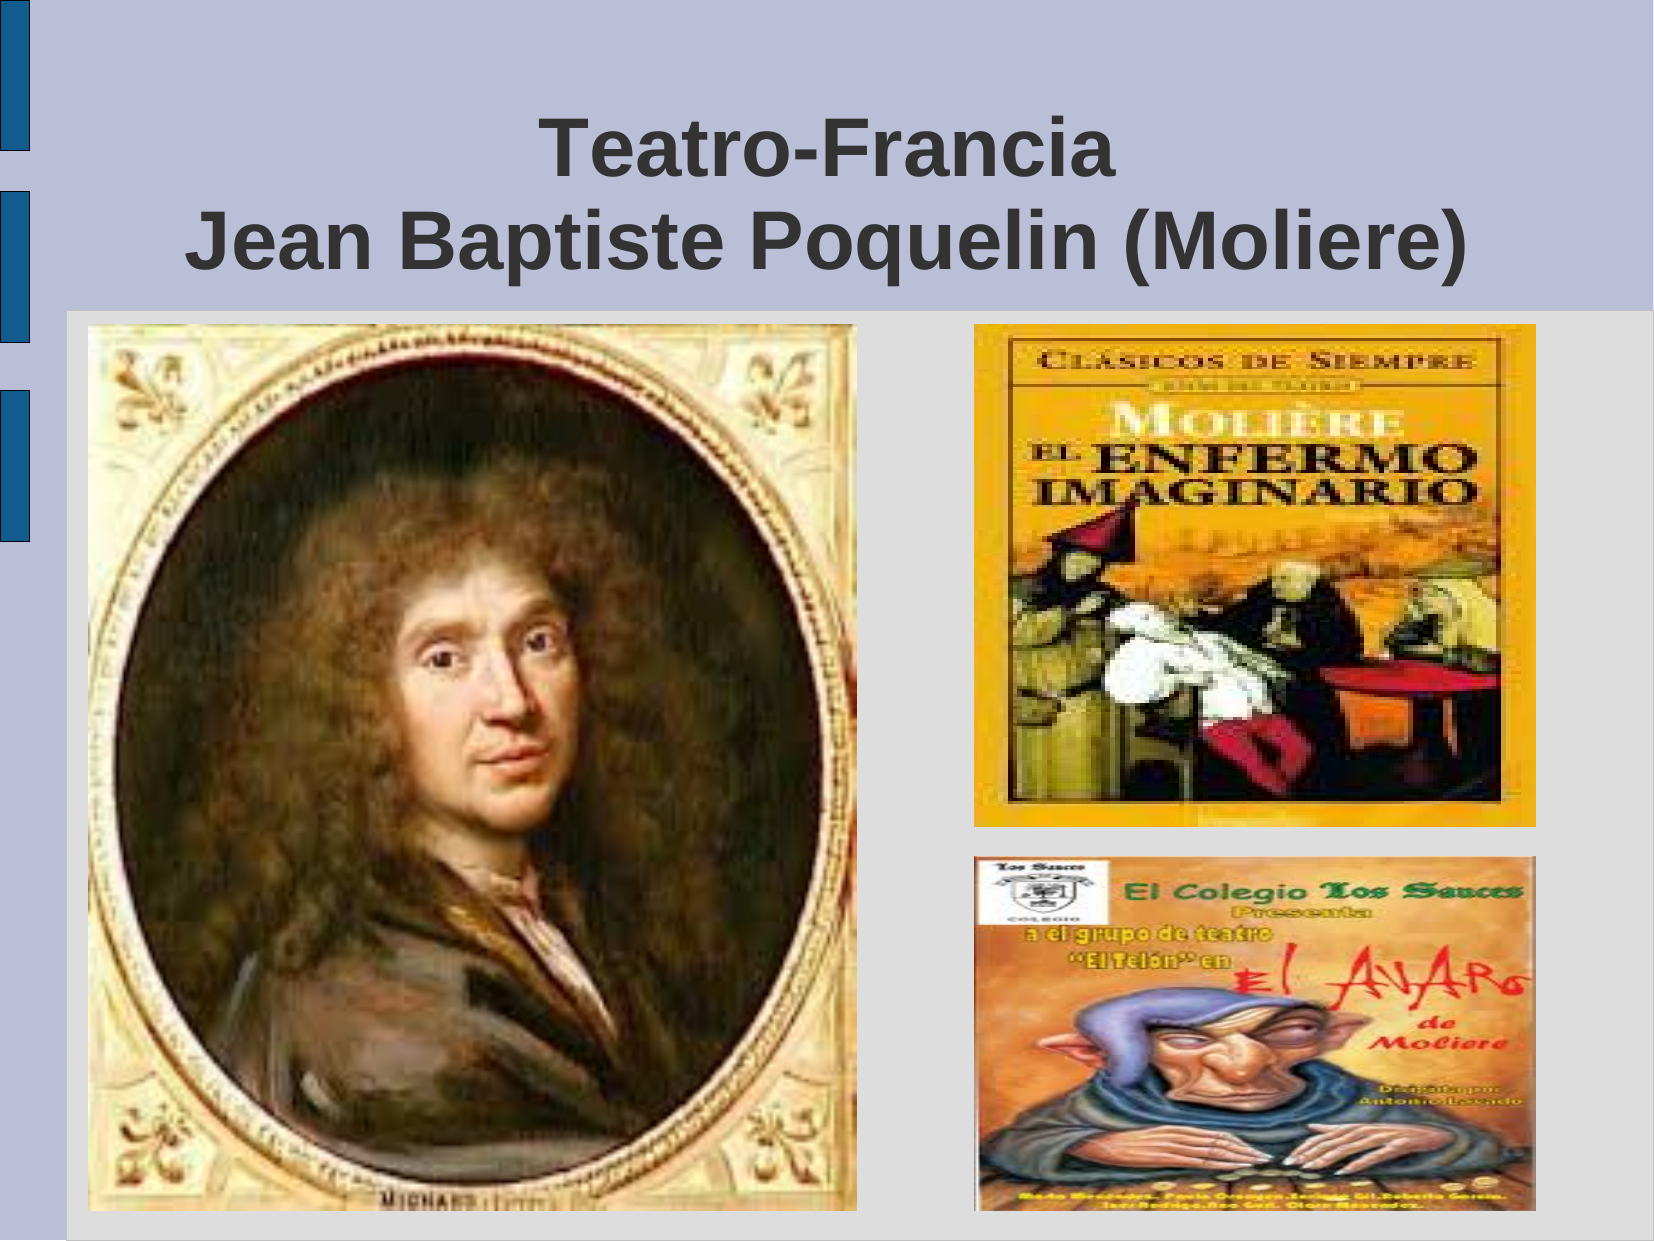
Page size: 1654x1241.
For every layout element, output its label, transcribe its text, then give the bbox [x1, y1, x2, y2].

picture [974, 324, 1536, 827]
picture [88, 324, 857, 1211]
picture [974, 856, 1536, 1211]
title Teatro-Francia Jean Baptiste Poquelin (Moliere) [121, 98, 1534, 291]
